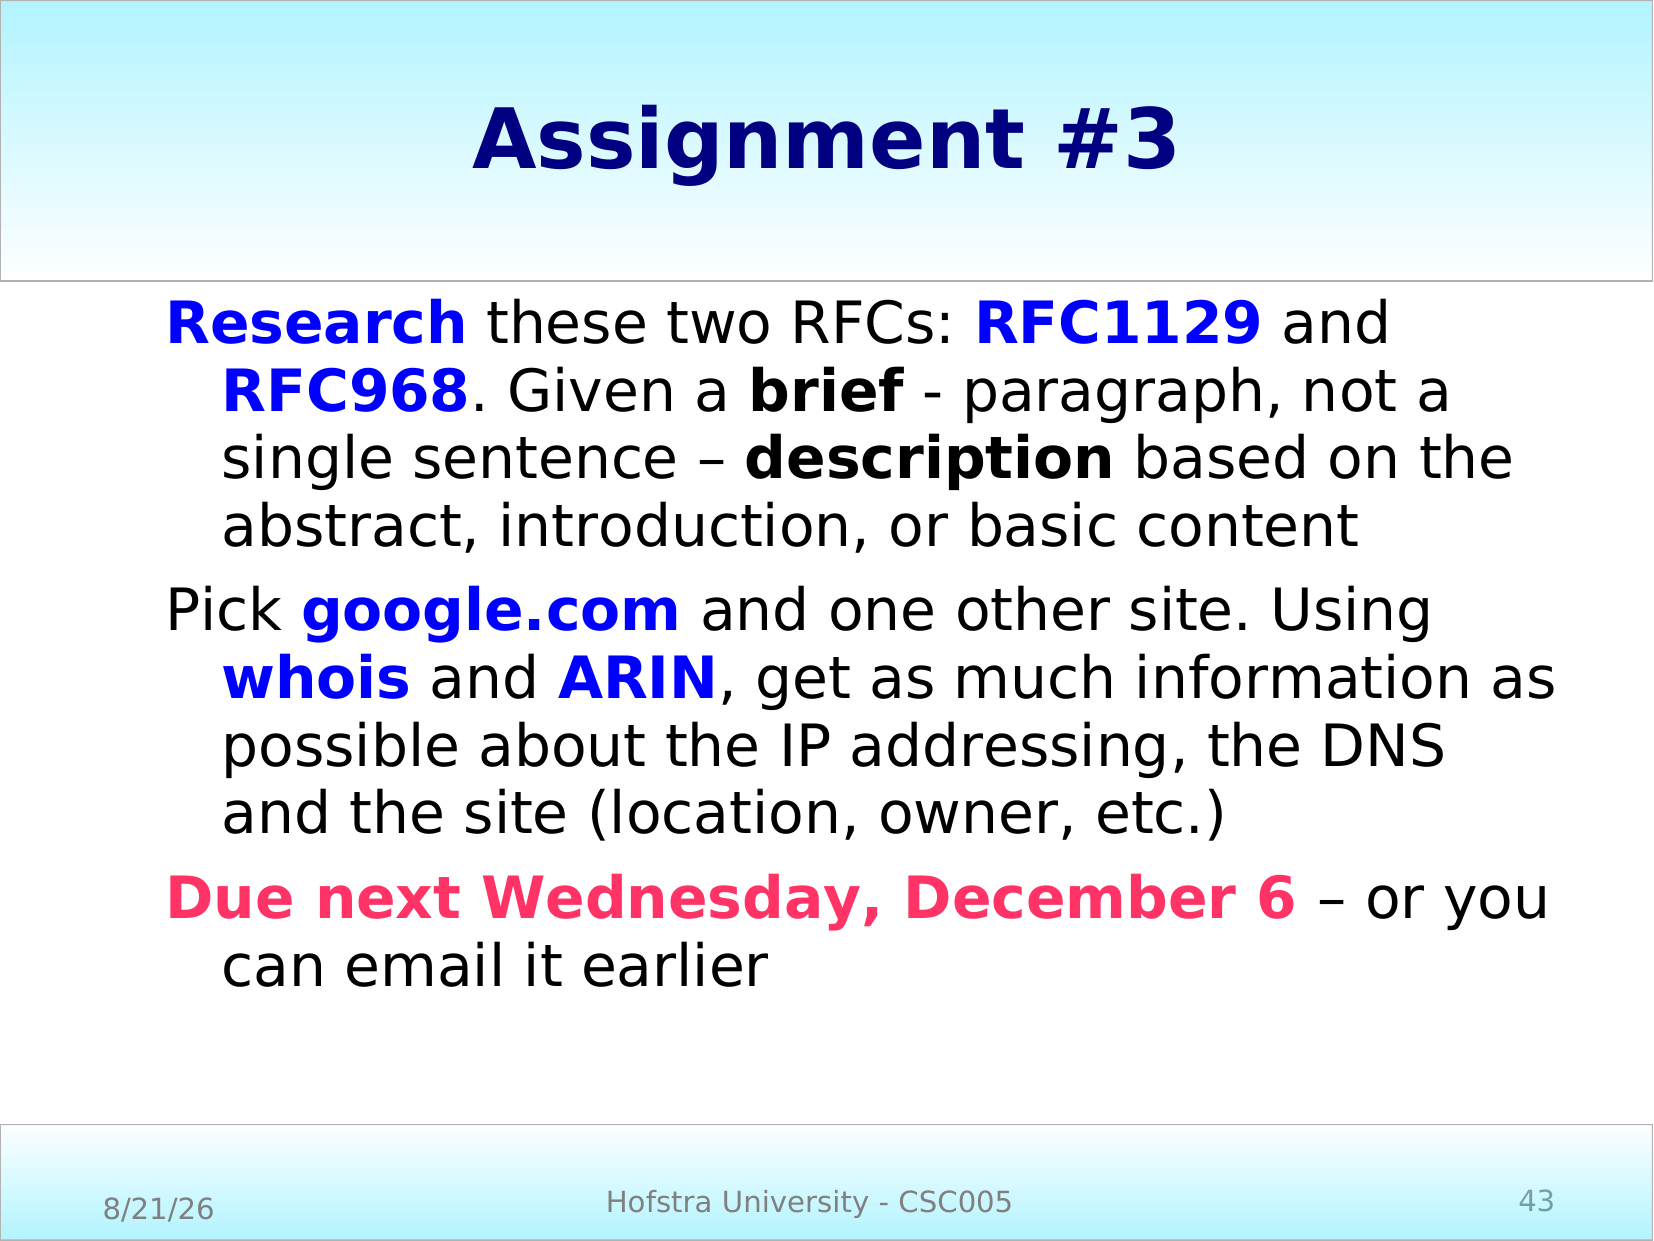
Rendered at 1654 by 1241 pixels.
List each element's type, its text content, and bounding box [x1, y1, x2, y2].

title Assignment #3 [78, 77, 1576, 203]
list Research these two RFCs: RFC1129 and RFC968. Given a brief - paragraph, not a single sentence – description based on the abstract, introduction, or basic content Pick google.com and one other site. Using whois and ARIN, get as much information as possible about the IP addressing, the DNS and the site (location, owner, etc.) Due next Wednesday, December 6 – or you can email it earlier [165, 289, 1571, 1042]
